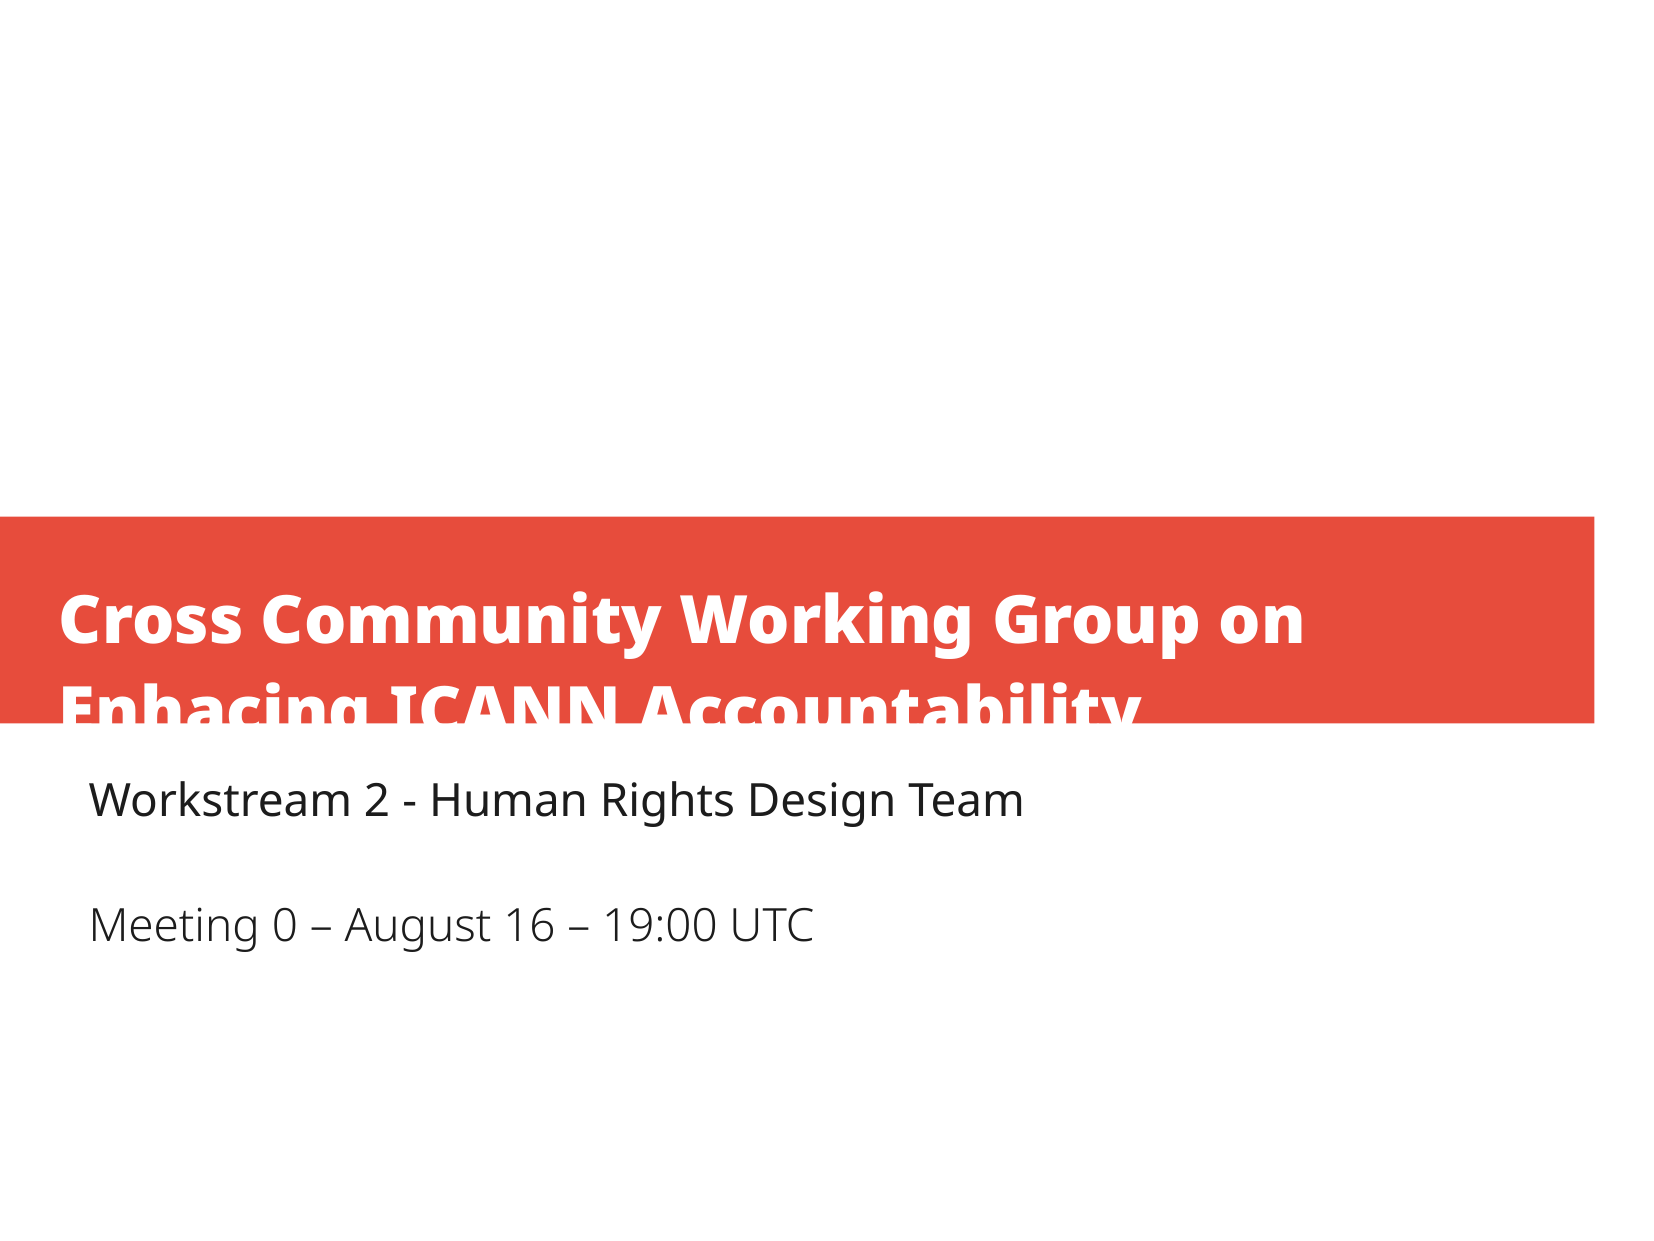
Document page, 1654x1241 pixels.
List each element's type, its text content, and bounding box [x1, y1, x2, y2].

subtitle Workstream 2 - Human Rights Design Team Meeting 0 – August 16 – 19:00 UTC [88, 767, 1595, 1182]
title Cross Community Working Group on Enhacing ICANN Accountability [59, 572, 1595, 720]
